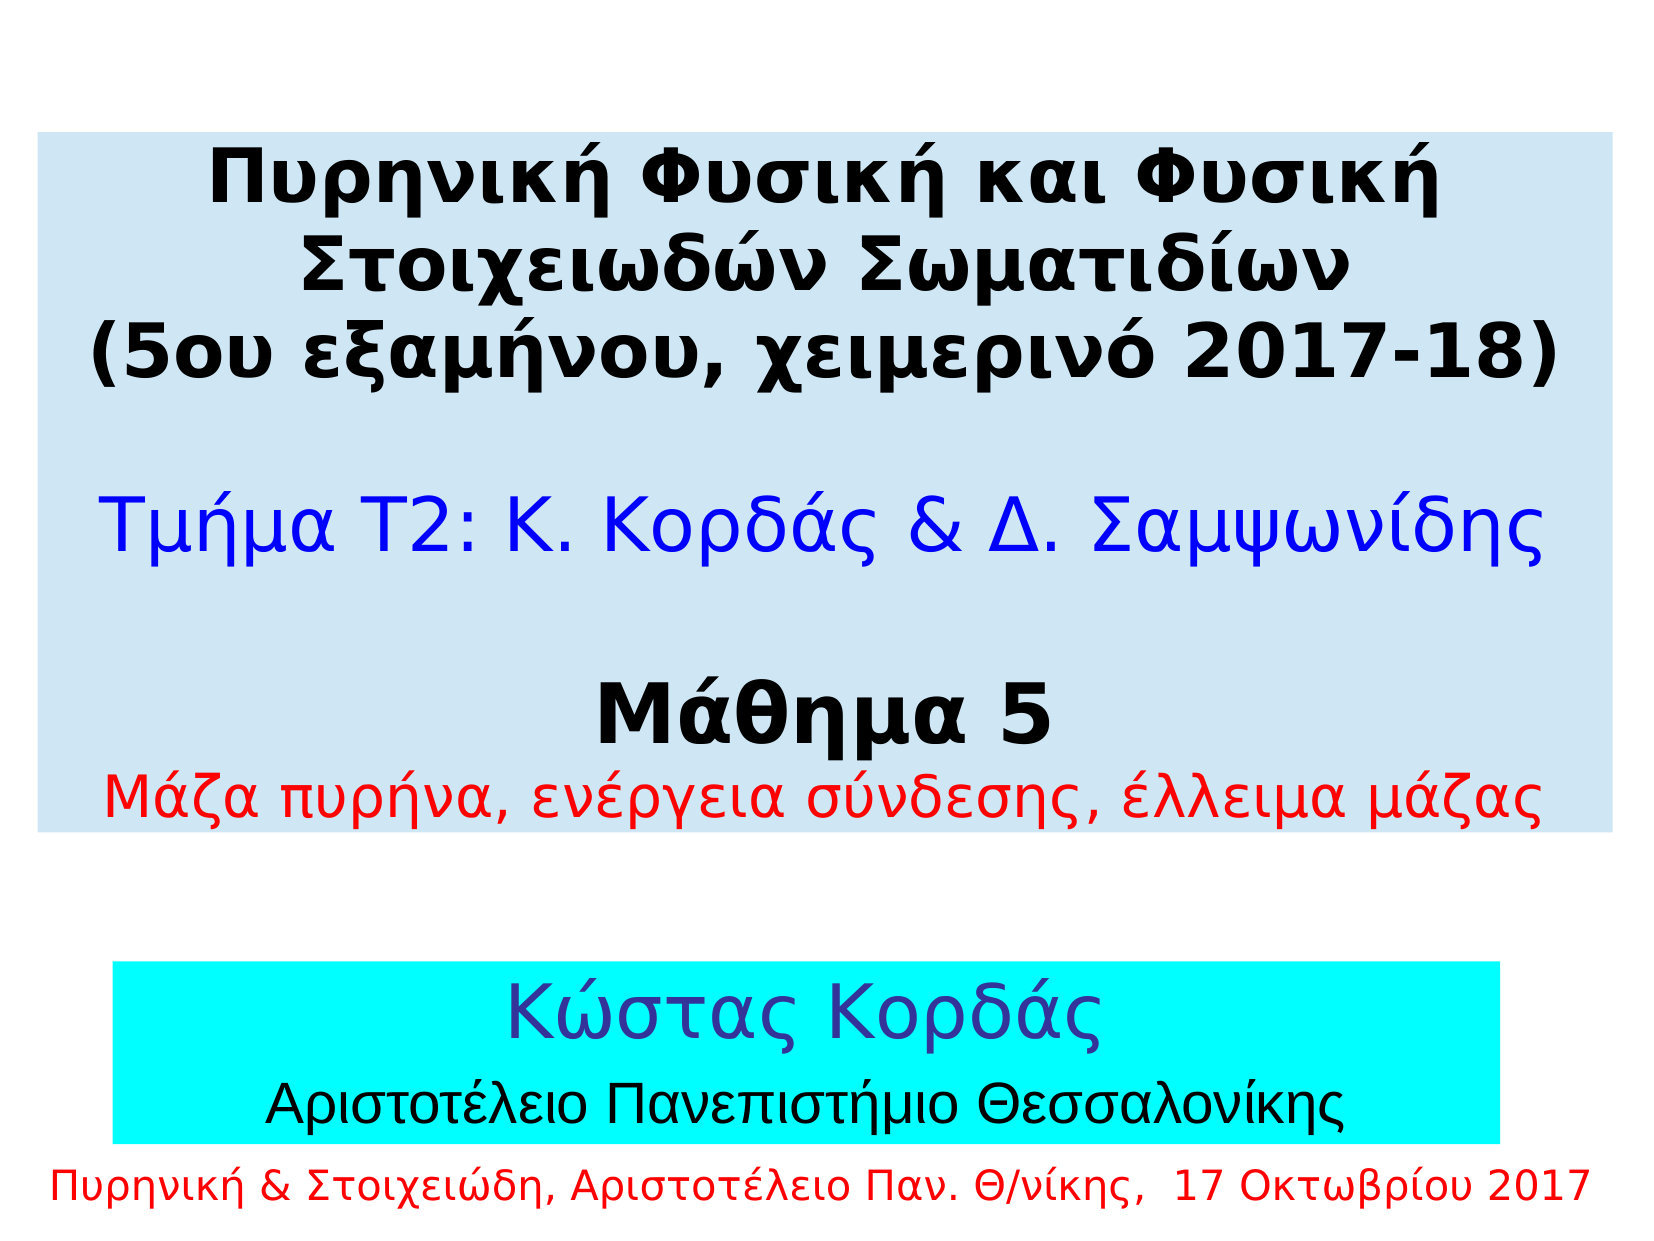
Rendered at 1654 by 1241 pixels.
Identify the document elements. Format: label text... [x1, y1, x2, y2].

text_box Κώστας Κορδάς Αριστοτέλειο Πανεπιστήμιο Θεσσαλονίκης [112, 961, 1501, 1145]
title Πυρηνική Φυσική και Φυσική Στοιχειωδών Σωματιδίων (5ου εξαμήνου, χειμερινό 2017-18) Τμήμα T2: Κ. Κορδάς & Δ. Σαμψωνίδης Μάθημα 5 Μάζα πυρήνα, ενέργεια σύνδεσης, έλλειμα μάζας [37, 132, 1613, 833]
text_box Πυρηνική & Στοιχειώδη, Αριστοτέλειο Παν. Θ/νίκης, 17 Οκτωβρίου 2017 [33, 1154, 1609, 1219]
